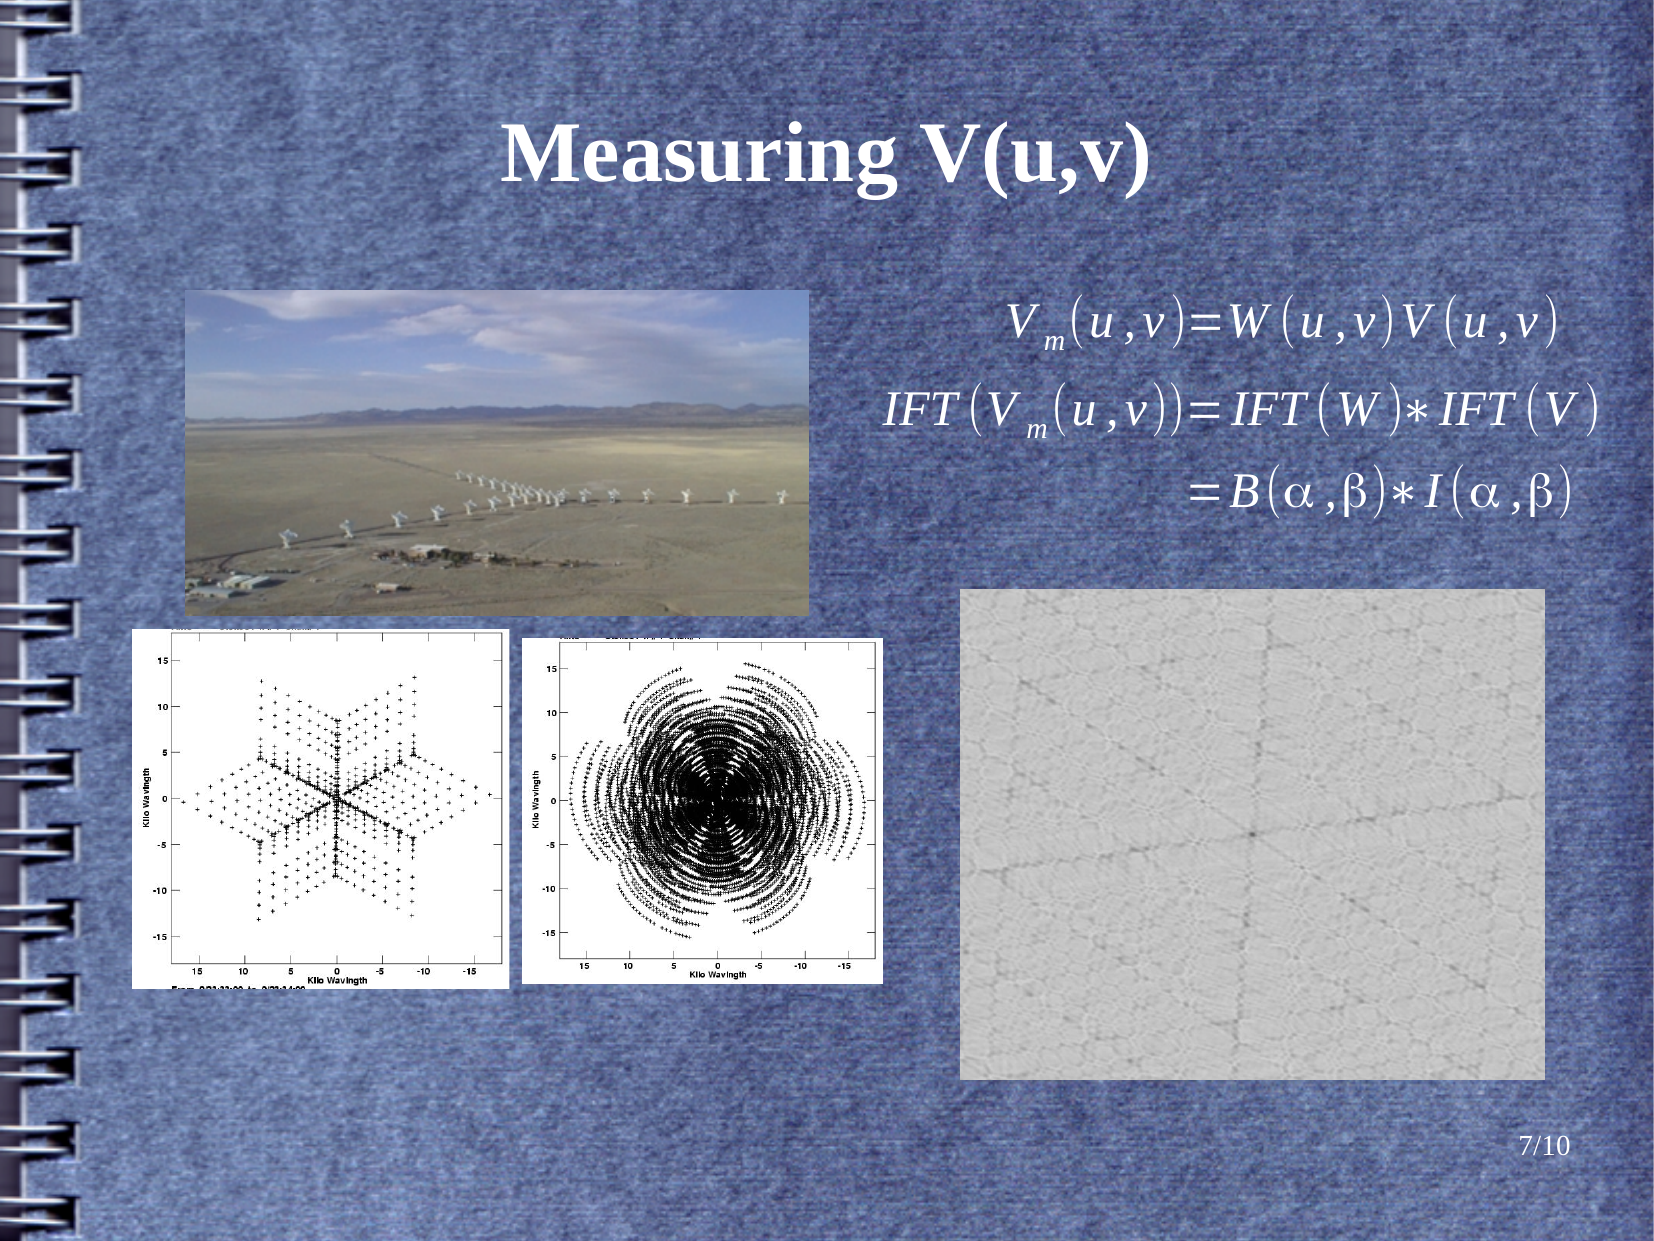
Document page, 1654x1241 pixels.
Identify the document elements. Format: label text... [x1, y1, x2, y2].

title Measuring V(u,v) [82, 49, 1571, 257]
chart [871, 380, 1608, 445]
chart [1177, 461, 1581, 522]
chart [998, 292, 1567, 357]
picture [0, 0, 1654, 1241]
